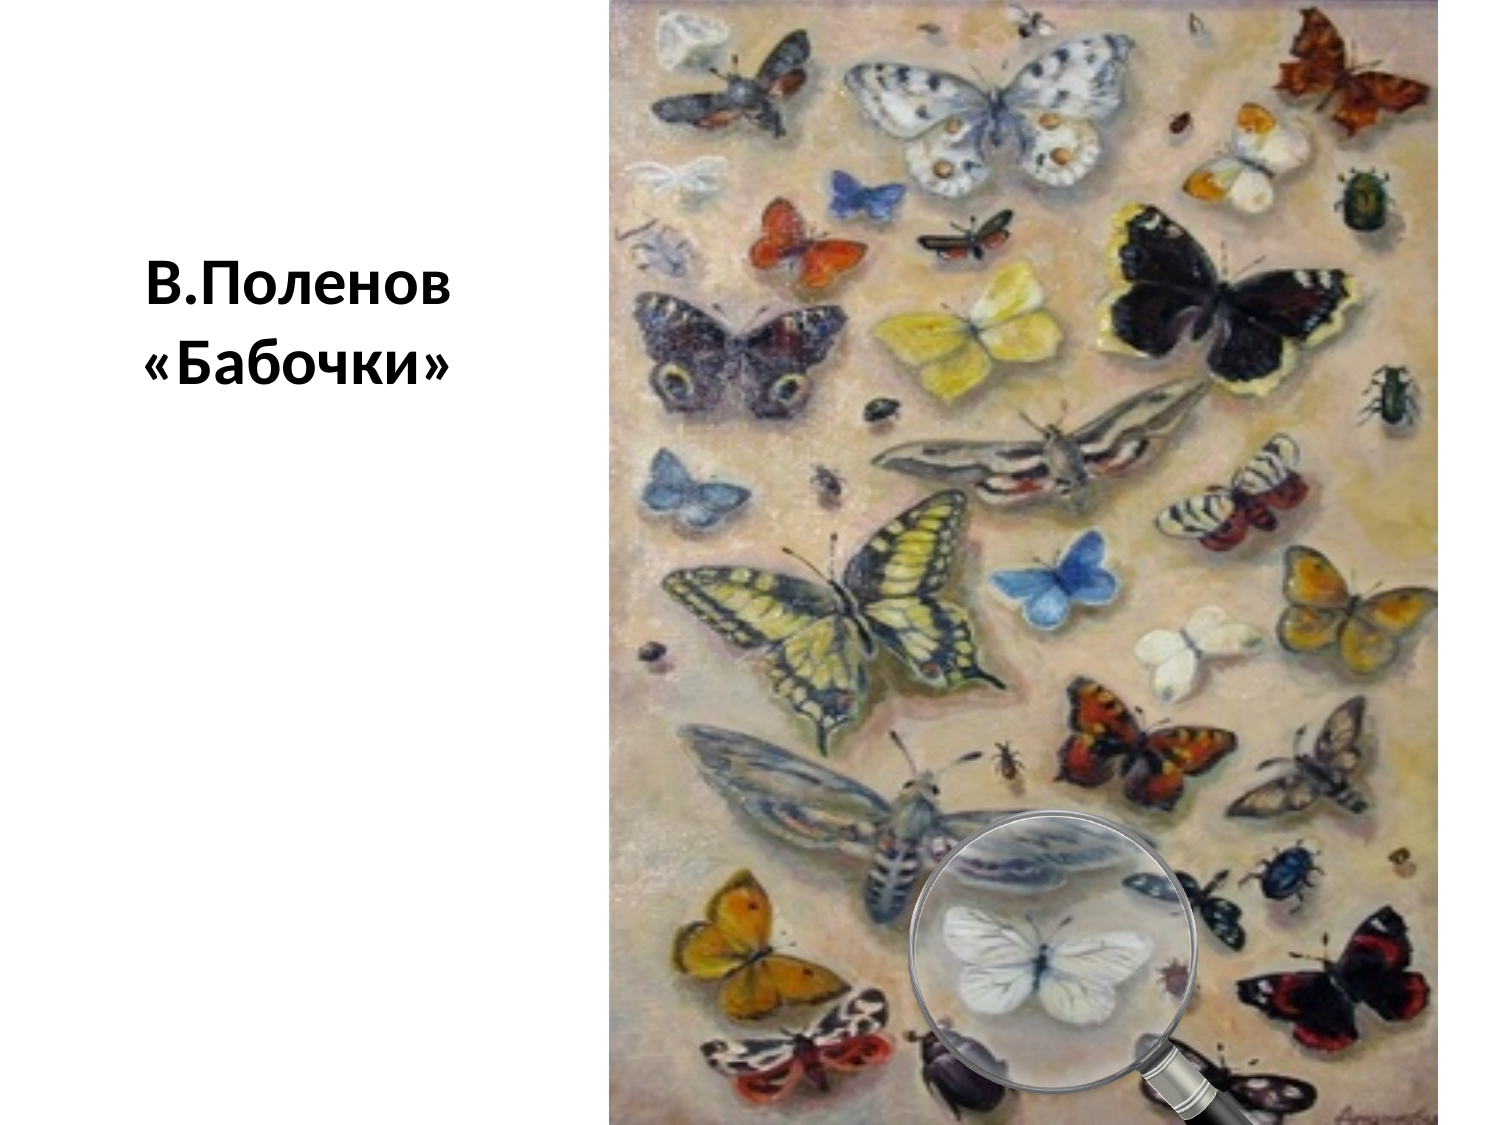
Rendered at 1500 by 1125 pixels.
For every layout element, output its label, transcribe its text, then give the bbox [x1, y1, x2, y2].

picture [609, 0, 1451, 1125]
text_box В.Поленов «Бабочки» [46, 93, 551, 622]
